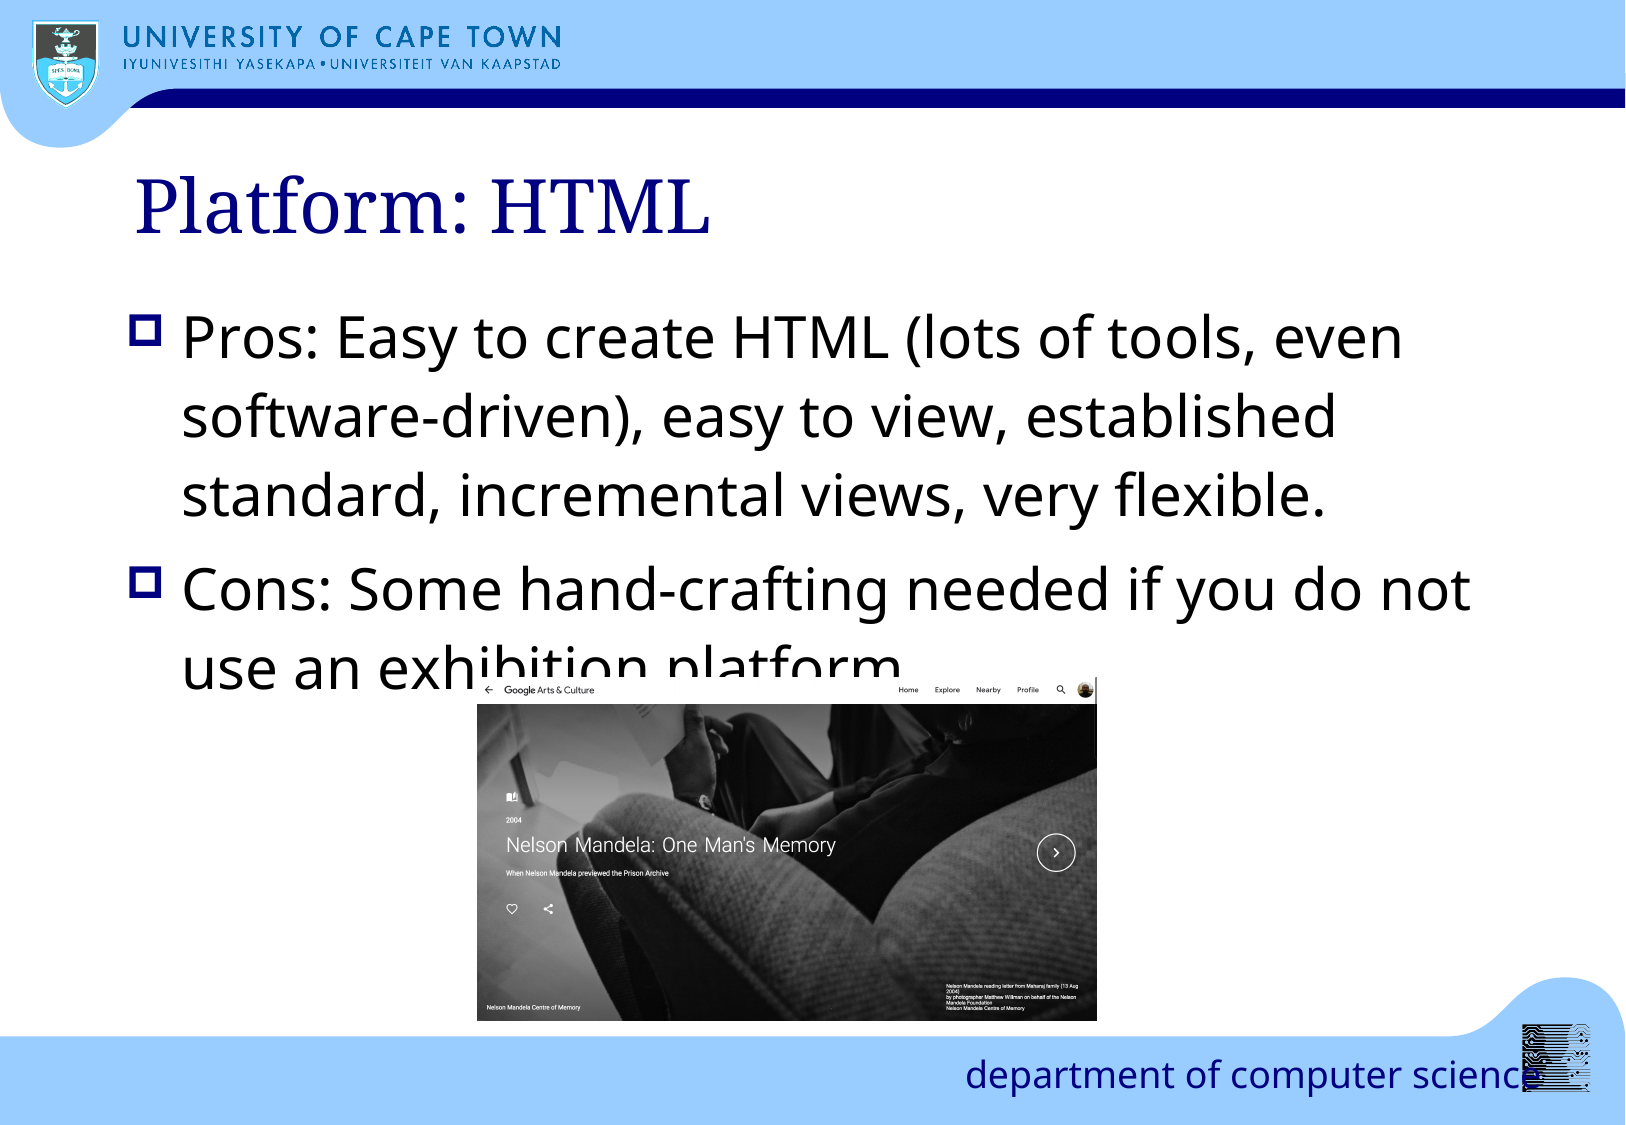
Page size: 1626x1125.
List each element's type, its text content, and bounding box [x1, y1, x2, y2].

picture [1522, 1024, 1591, 1092]
list Pros: Easy to create HTML (lots of tools, even software-driven), easy to view, established standard, incremental views, very flexible. Cons: Some hand-crafting needed if you do not use an exhibition platform. [125, 296, 1570, 949]
picture [477, 677, 1097, 1021]
picture [1526, 1070, 1536, 1076]
title Platform: HTML [134, 140, 1571, 268]
picture [120, 23, 563, 71]
